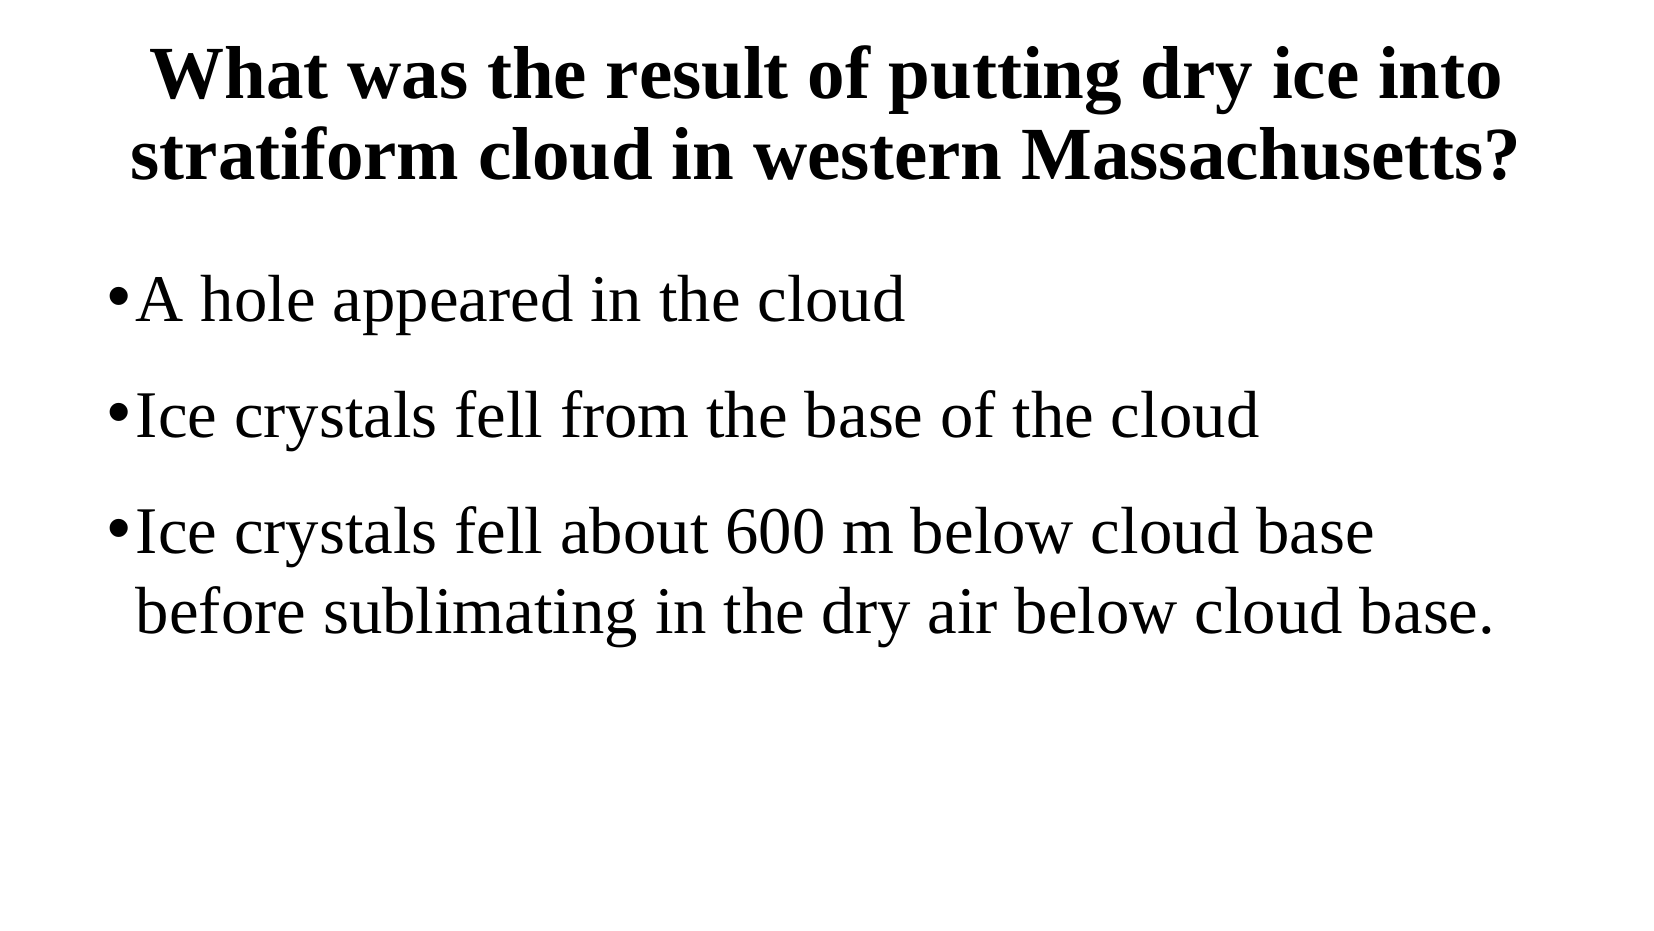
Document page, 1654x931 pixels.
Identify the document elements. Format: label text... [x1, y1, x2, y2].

list A hole appeared in the cloud Ice crystals fell from the base of the cloud Ice crystals fell about 600 m below cloud base before sublimating in the dry air below cloud base. [92, 247, 1593, 838]
title What was the result of putting dry ice into stratiform cloud in western Massachusetts? [0, 0, 1654, 230]
